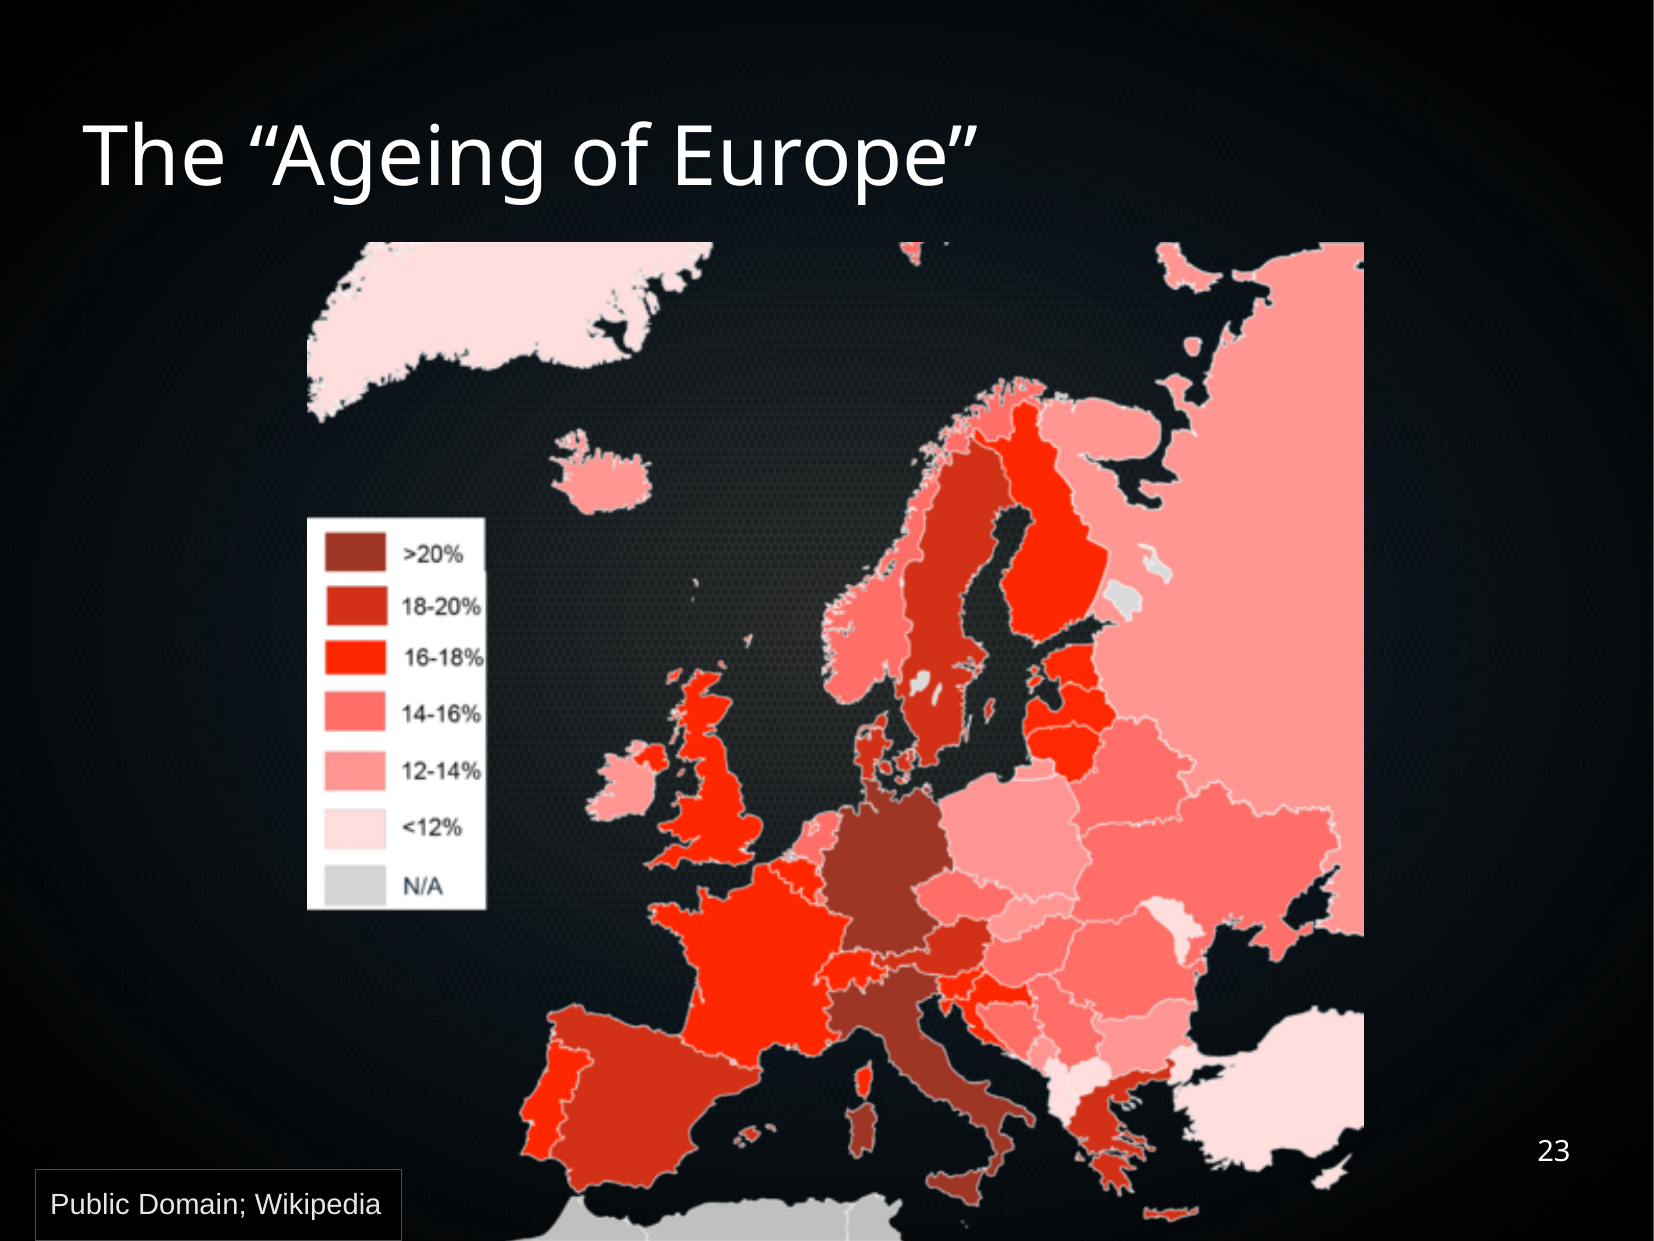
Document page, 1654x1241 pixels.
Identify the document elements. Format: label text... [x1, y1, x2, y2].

text_box Public Domain; Wikipedia [35, 1169, 402, 1241]
picture [0, 0, 1654, 1241]
title The “Ageing of Europe” [82, 49, 1571, 257]
